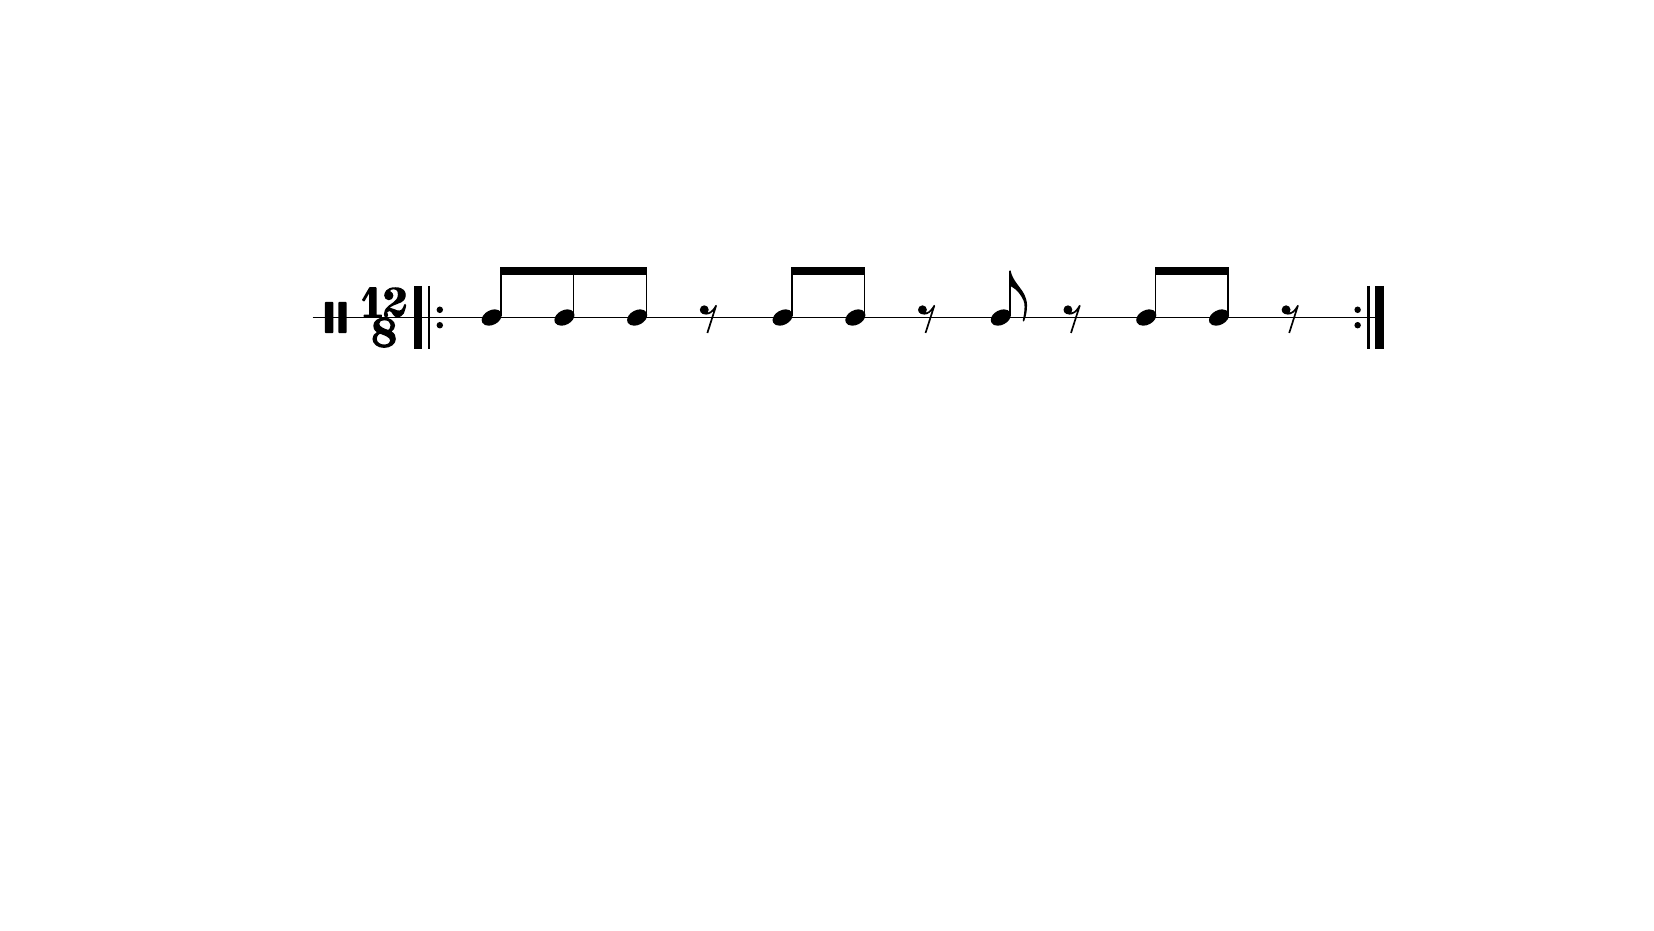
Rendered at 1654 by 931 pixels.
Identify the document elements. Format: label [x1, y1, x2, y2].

picture [0, 76, 1654, 489]
